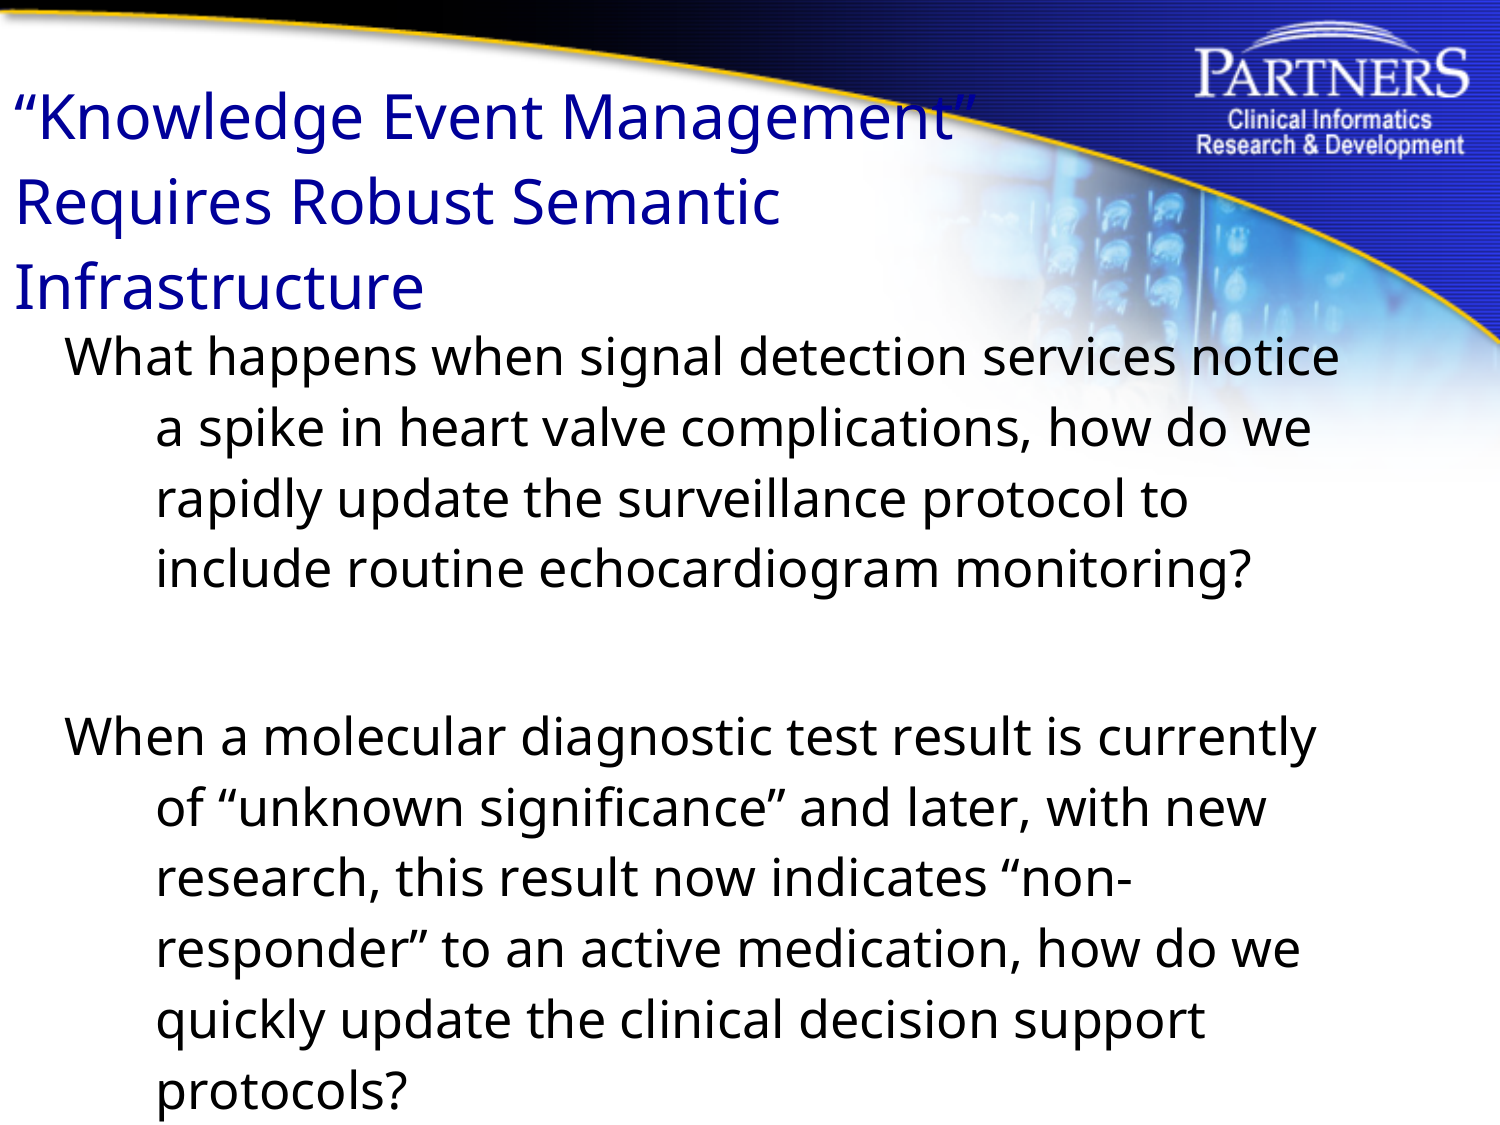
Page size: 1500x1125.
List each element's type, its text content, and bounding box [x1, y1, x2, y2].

list What happens when signal detection services notice a spike in heart valve complications, how do we rapidly update the surveillance protocol to include routine echocardiogram monitoring? When a molecular diagnostic test result is currently of “unknown significance” and later, with new research, this result now indicates “non-responder” to an active medication, how do we quickly update the clinical decision support protocols? [50, 312, 1388, 1038]
title “Knowledge Event Management” Requires Robust Semantic Infrastructure [0, 112, 1175, 288]
